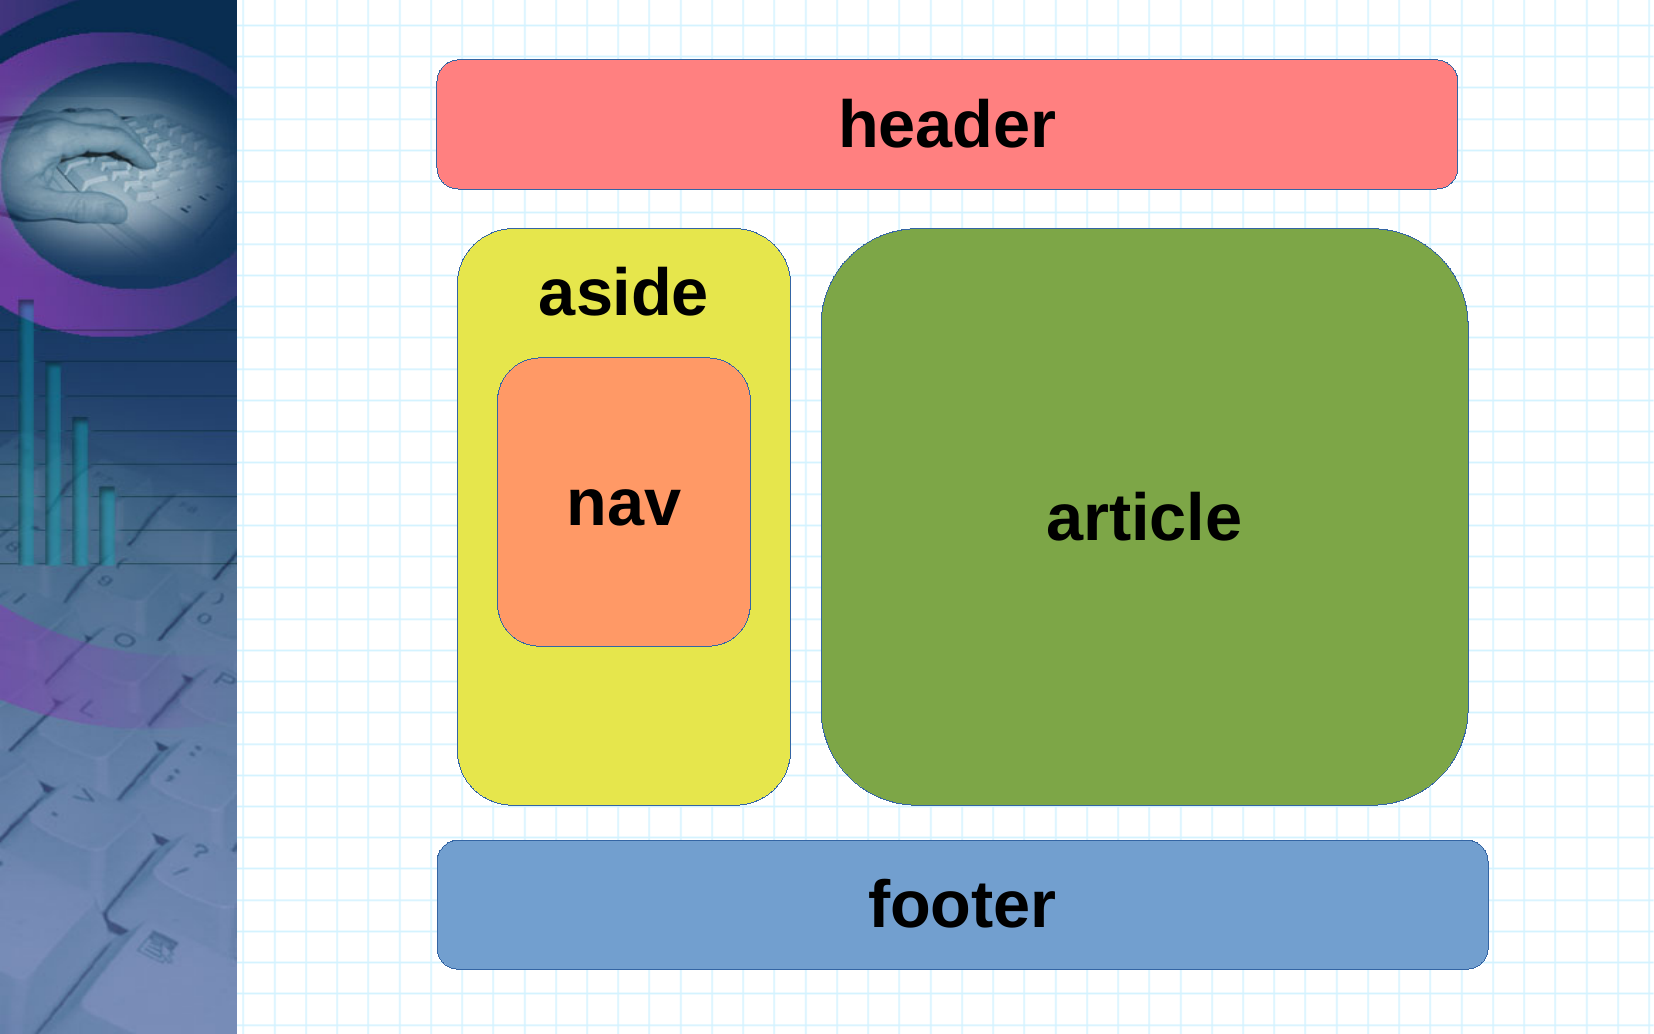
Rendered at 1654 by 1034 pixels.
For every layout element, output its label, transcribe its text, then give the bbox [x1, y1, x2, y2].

text_box header [436, 59, 1458, 190]
picture [0, 0, 1654, 1034]
text_box article [821, 228, 1469, 806]
text_box footer [437, 840, 1489, 970]
text_box nav [497, 357, 751, 647]
text_box aside [457, 228, 791, 806]
